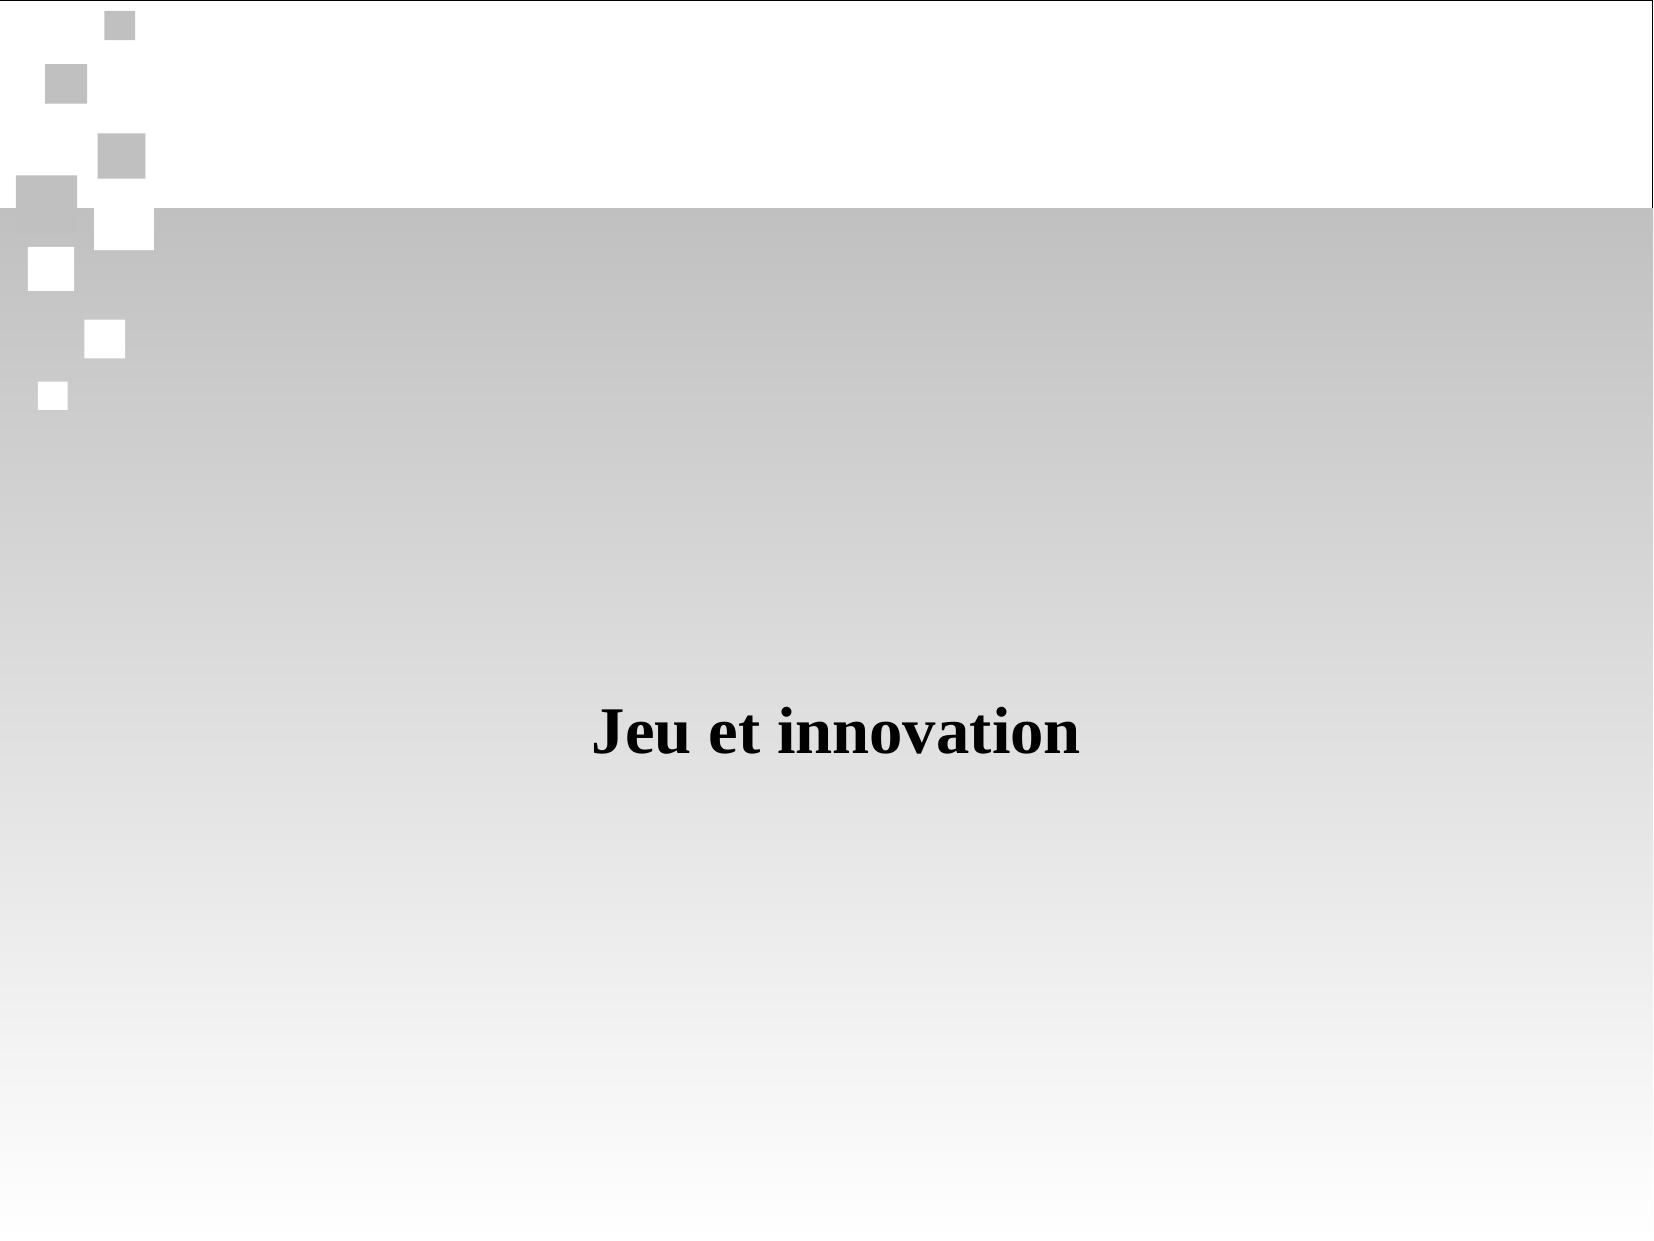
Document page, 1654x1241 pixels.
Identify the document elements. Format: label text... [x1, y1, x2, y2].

subtitle Jeu et innovation [141, 279, 1532, 1183]
